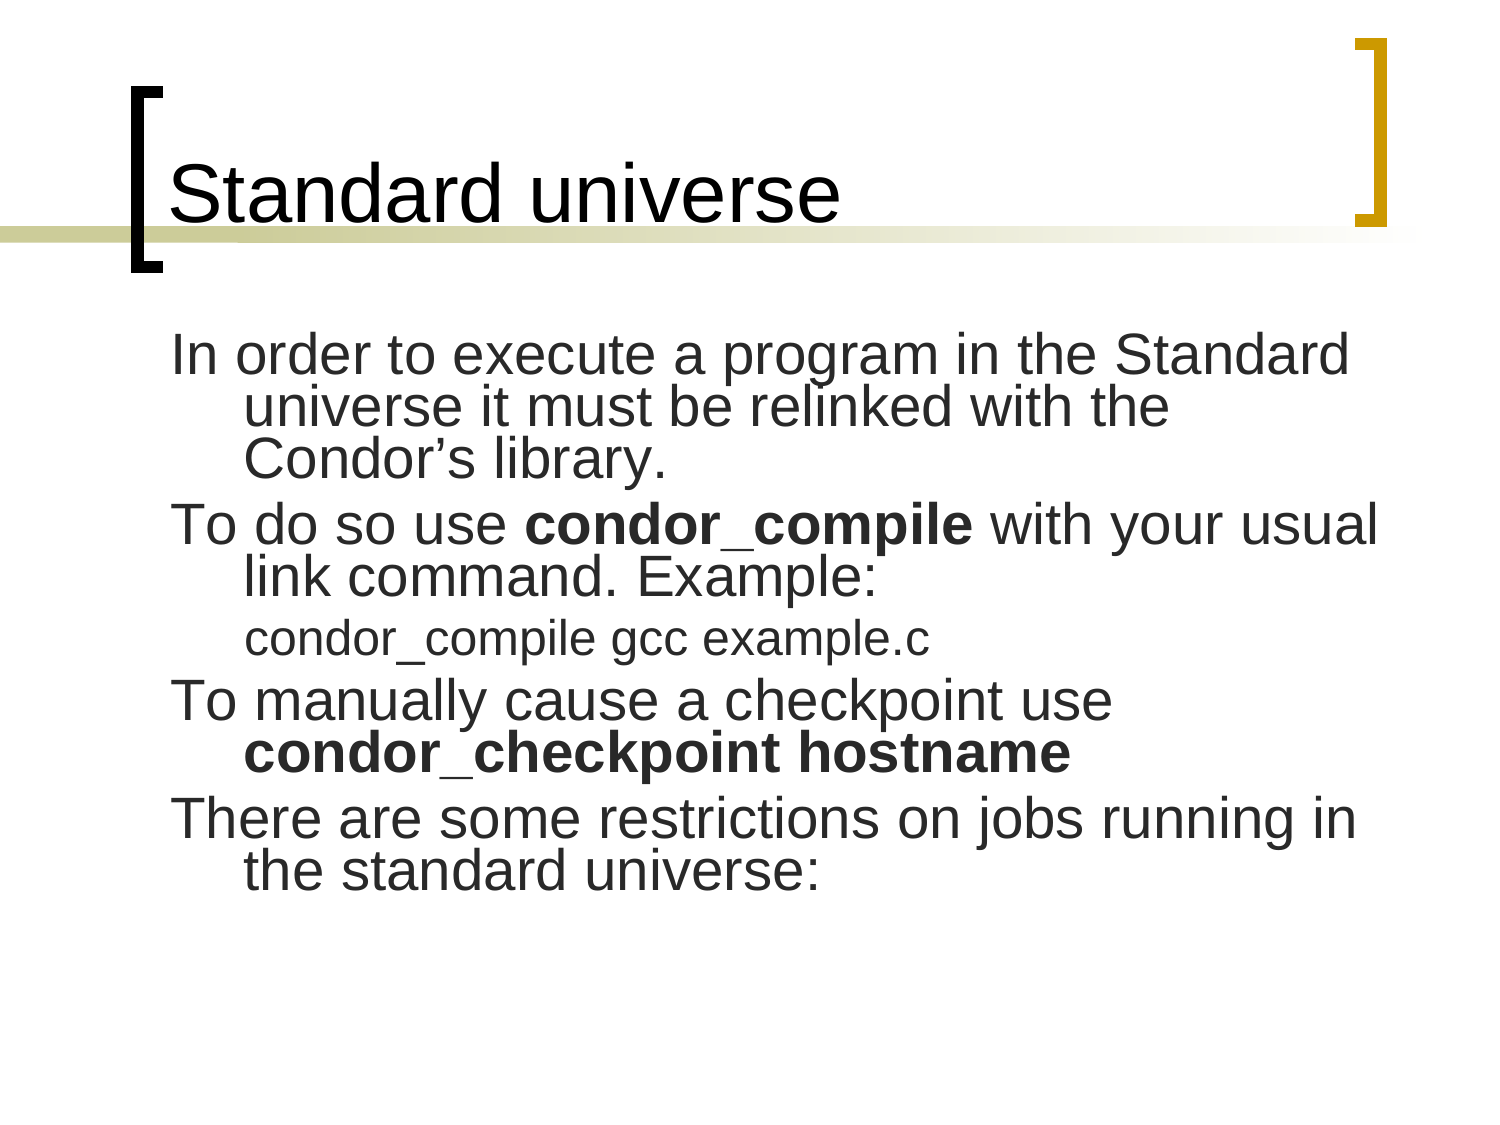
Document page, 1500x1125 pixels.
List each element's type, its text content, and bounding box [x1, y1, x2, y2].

title Standard universe [152, 15, 1328, 248]
list In order to execute a program in the Standard universe it must be relinked with the Condor’s library. To do so use condor_compile with your usual link command. Example: condor_compile gcc example.c To manually cause a checkpoint use condor_checkpoint hostname There are some restrictions on jobs running in the standard universe: [155, 324, 1413, 1001]
